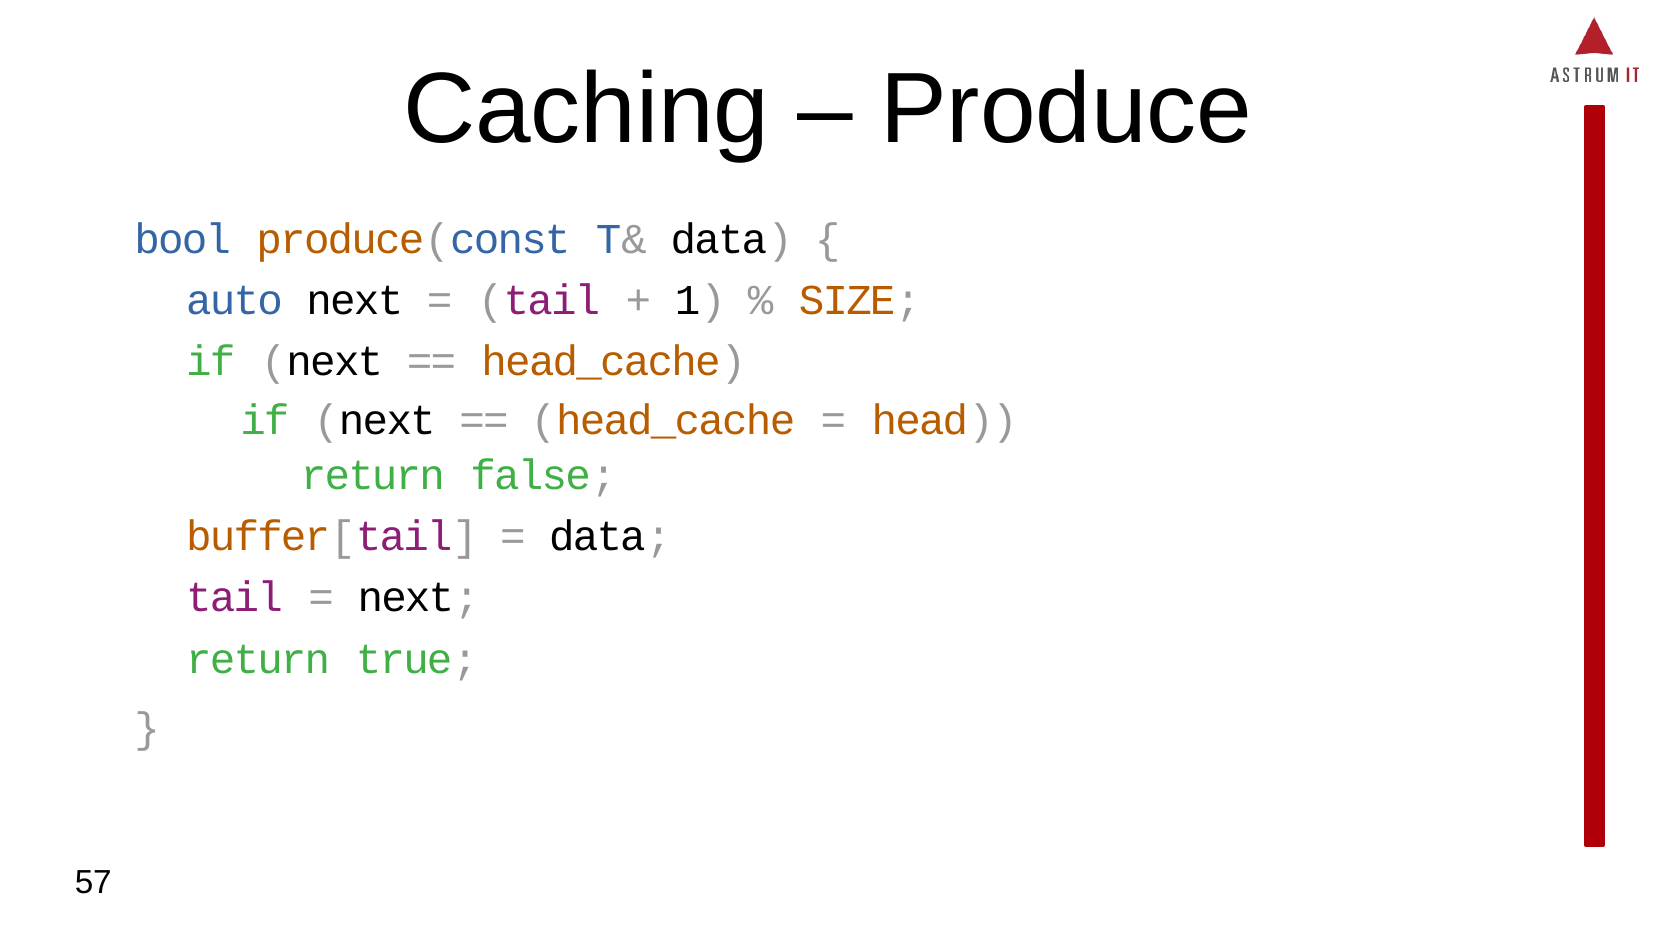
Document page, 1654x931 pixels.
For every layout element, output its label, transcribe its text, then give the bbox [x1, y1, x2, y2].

list bool produce(const T& data) { auto next = (tail + 1) % SIZE; if (next == head_cache) if (next == (head_cache = head)) return false; buffer[tail] = data; tail = next; return true; } [82, 217, 1571, 757]
title Caching – Produce [114, 30, 1541, 186]
picture [1550, 17, 1639, 82]
